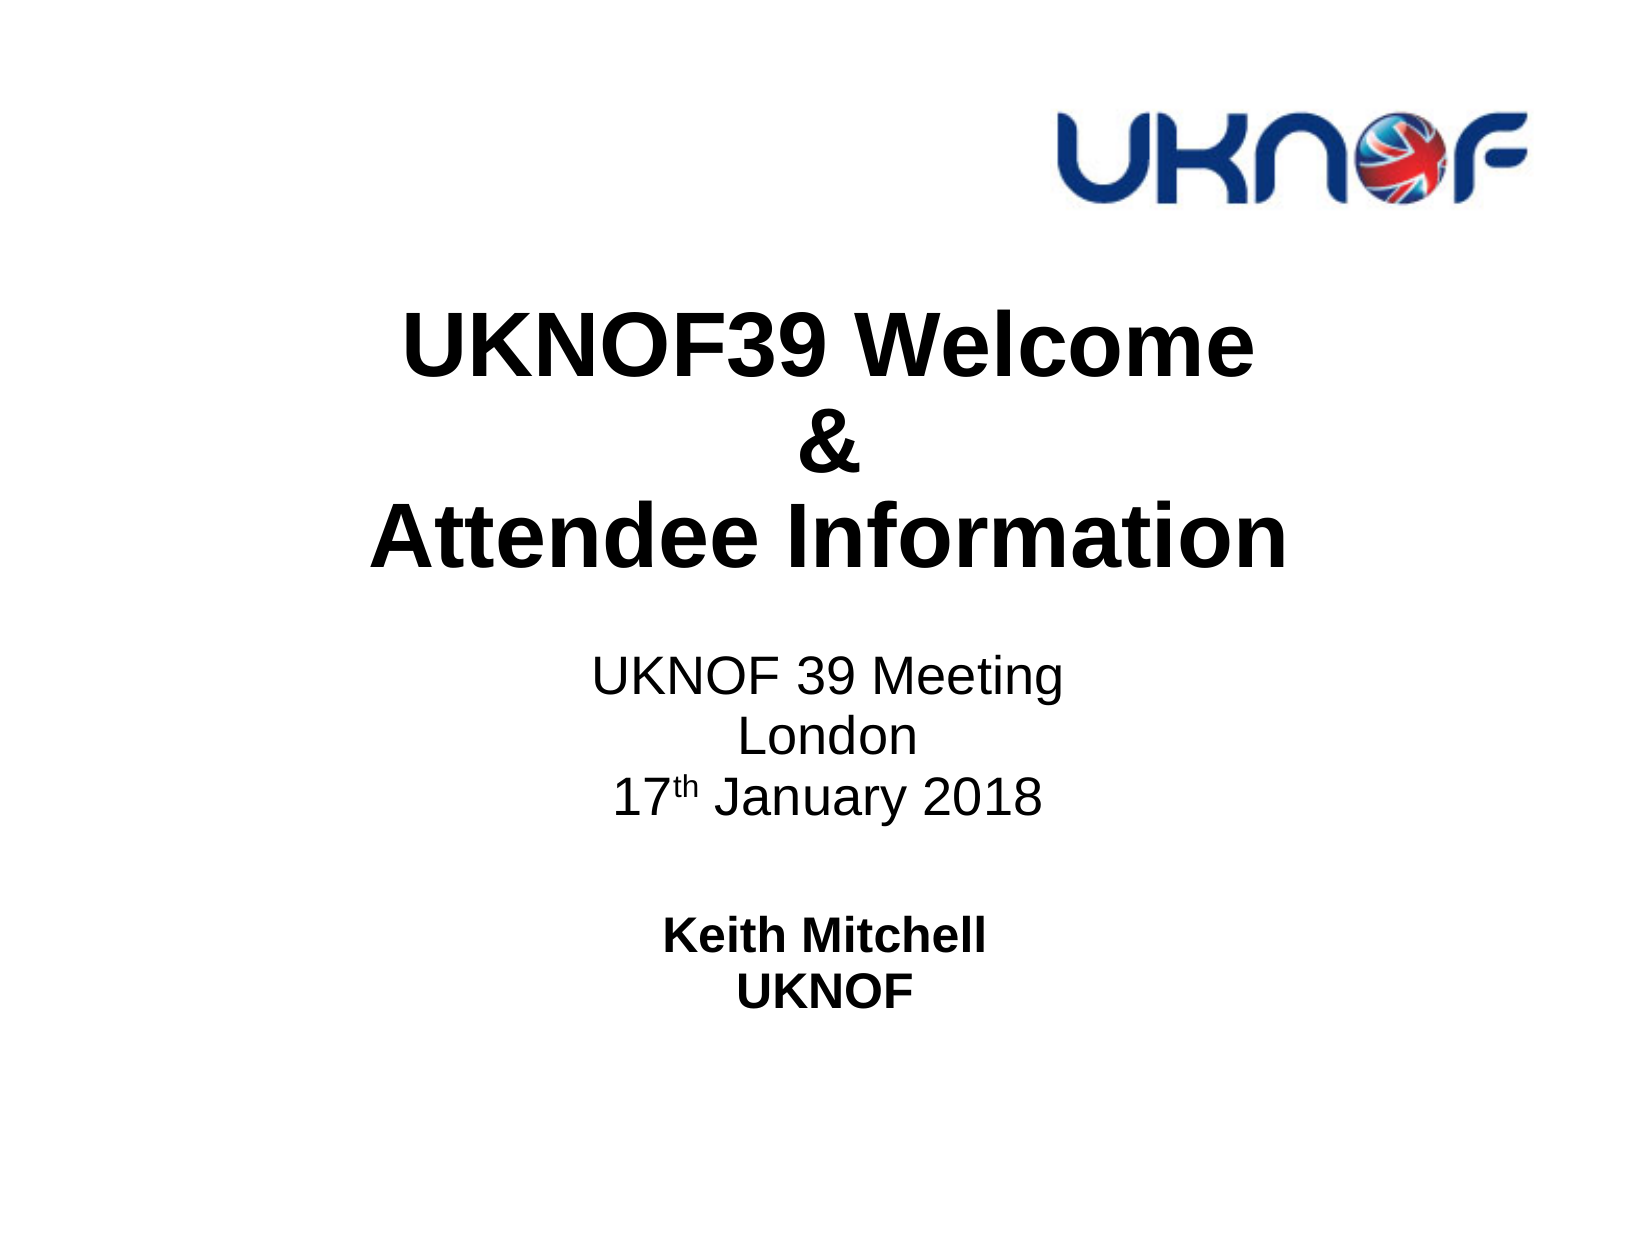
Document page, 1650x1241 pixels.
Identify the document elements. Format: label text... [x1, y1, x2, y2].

text_box Keith Mitchell UKNOF [618, 899, 1032, 1027]
text_box UKNOF39 Welcome & Attendee Information [353, 292, 1306, 595]
picture [1050, 93, 1536, 225]
text_box UKNOF 39 Meeting London 17th January 2018 [576, 637, 1081, 835]
